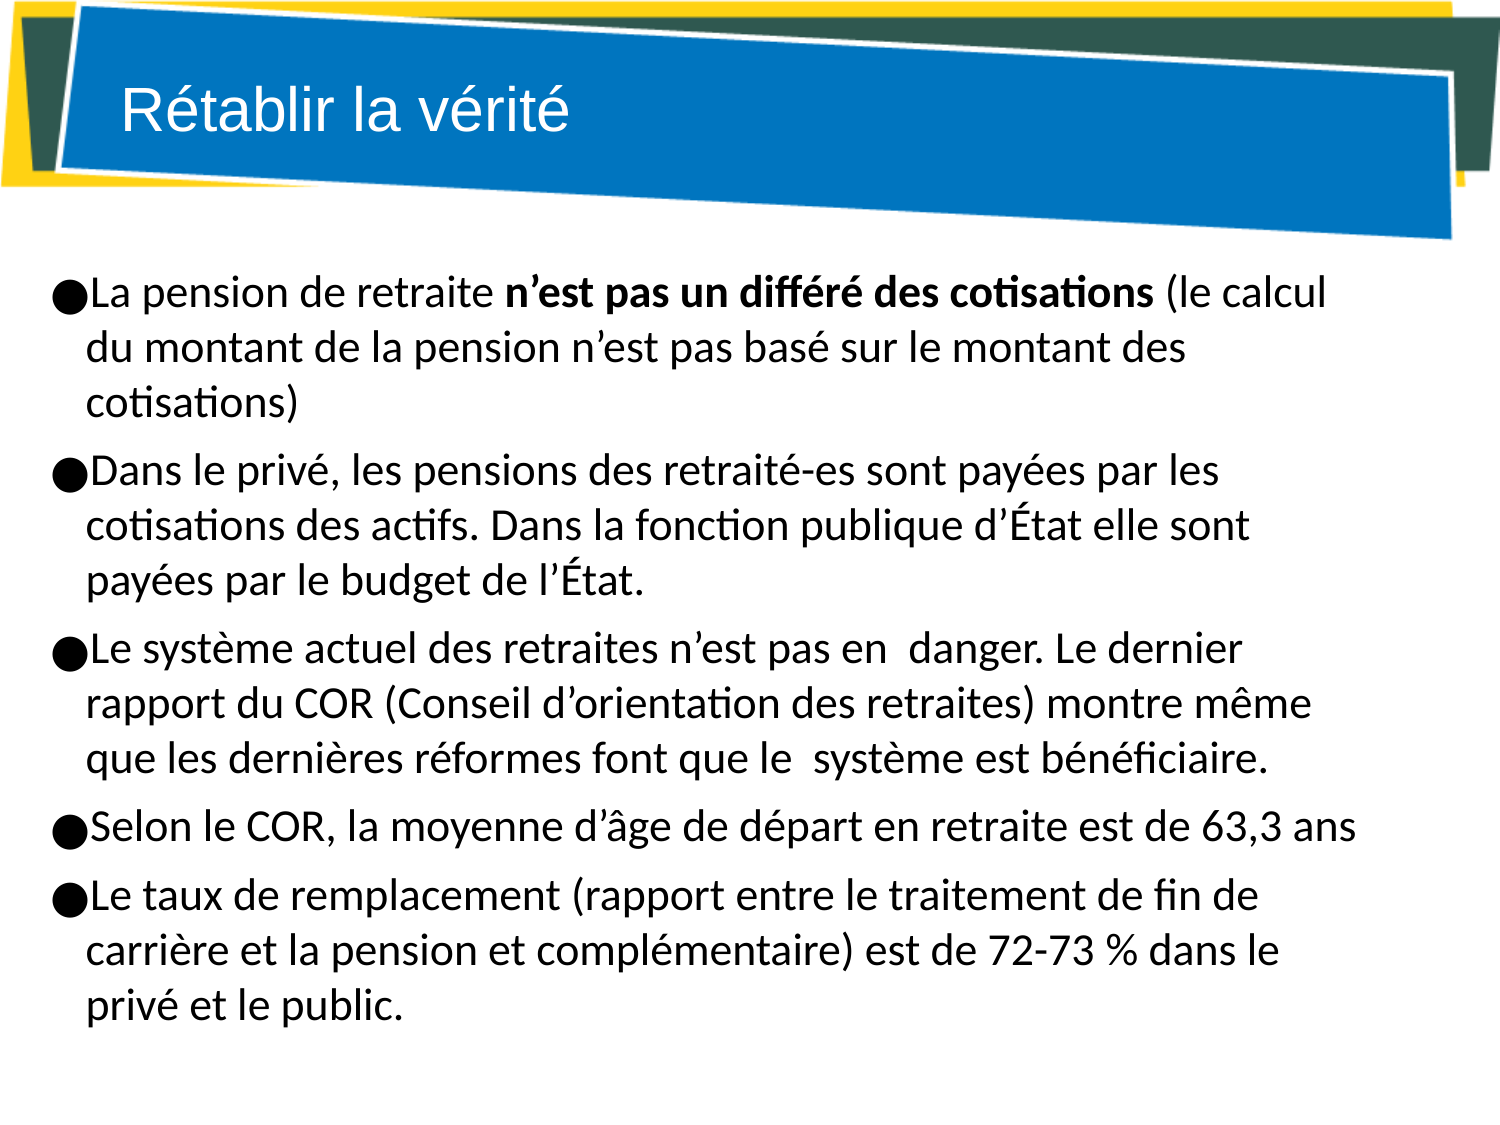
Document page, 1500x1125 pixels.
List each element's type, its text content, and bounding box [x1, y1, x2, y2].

text_box Rétablir la vérité [105, 53, 1398, 185]
picture [0, 0, 1500, 245]
text_box La pension de retraite n’est pas un différé des cotisations (le calcul du montant de la pension n’est pas basé sur le montant des cotisations) Dans le privé, les pensions des retraité-es sont payées par les cotisations des actifs. Dans la fonction publique d’État elle sont payées par le budget de l’État. Le système actuel des retraites n’est pas en danger. Le dernier rapport du COR (Conseil d’orientation des retraites) montre même que les dernières réformes font que le système est bénéficiaire. Selon le COR, la moyenne d’âge de départ en retraite est de 63,3 ans Le taux de remplacement (rapport entre le traitement de fin de carrière et la pension et complémentaire) est de 72-73 % dans le privé et le public. [35, 253, 1386, 1075]
